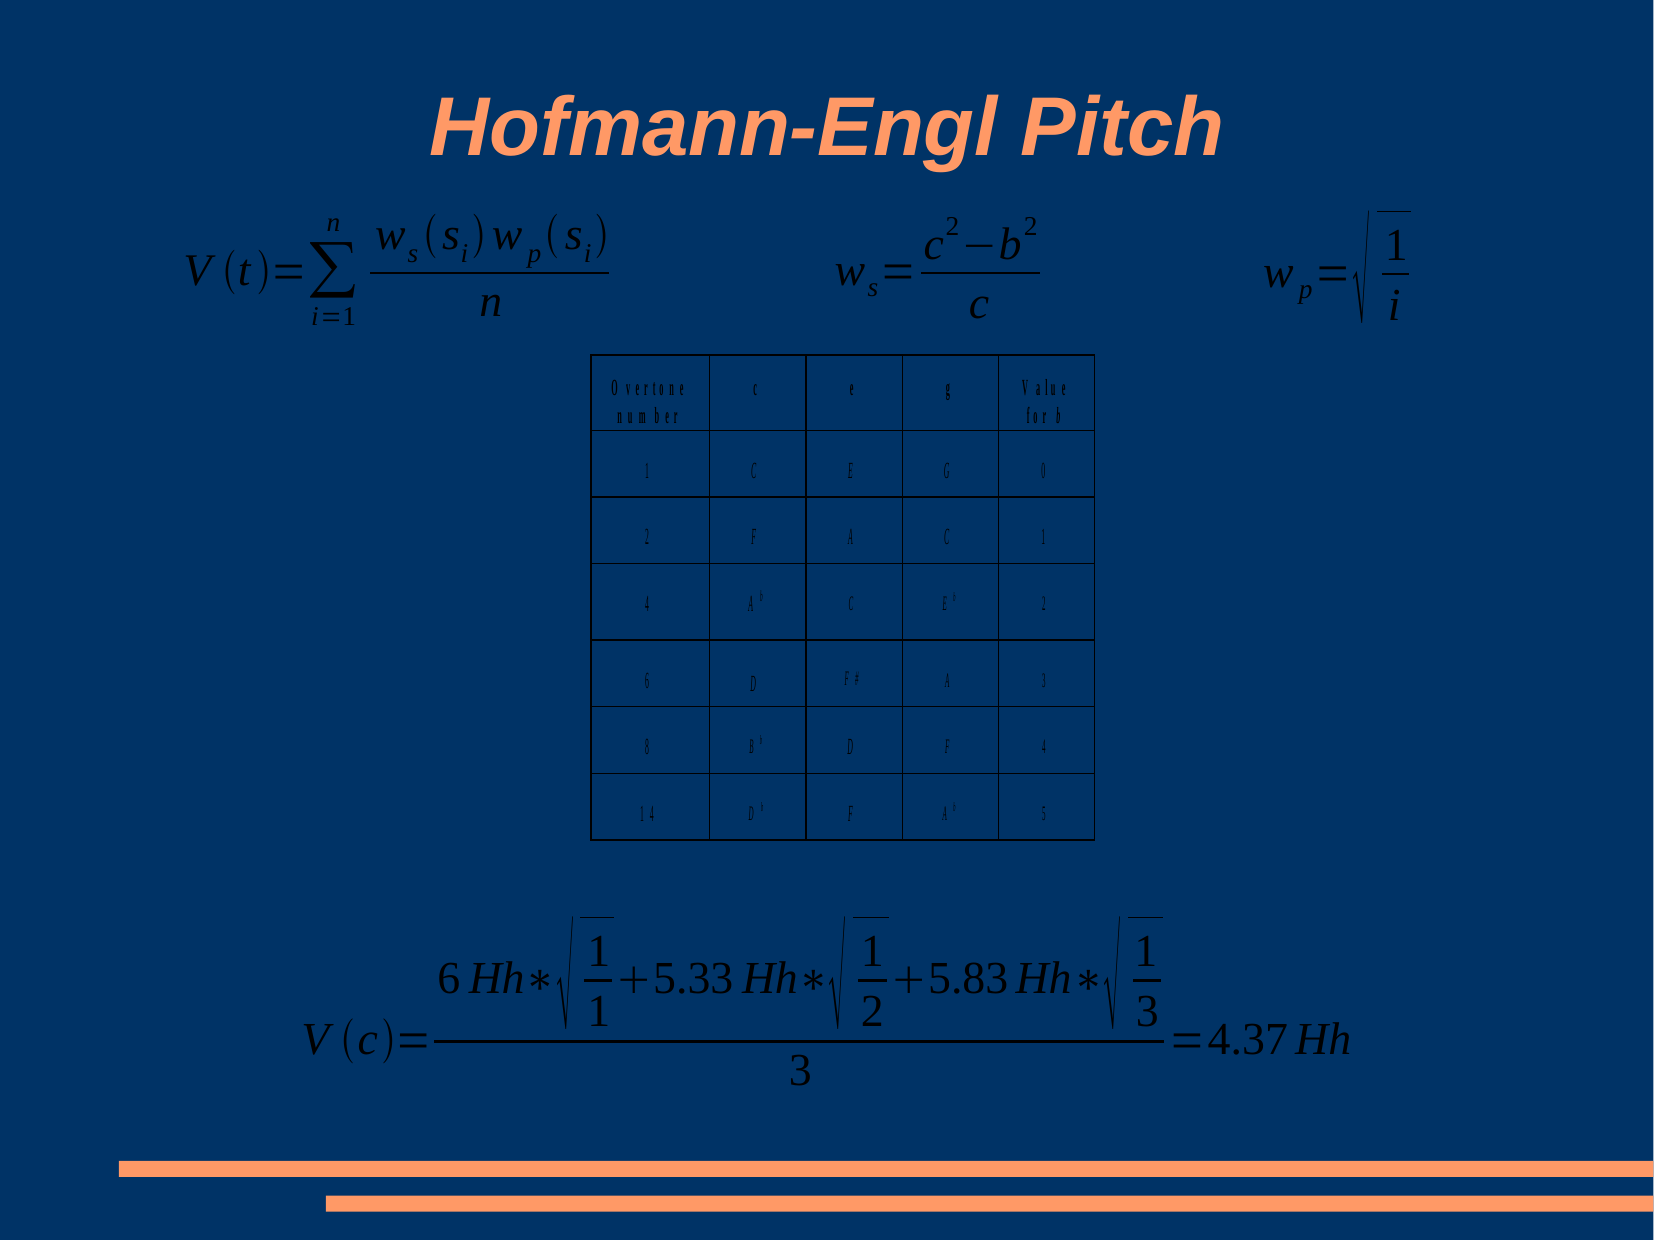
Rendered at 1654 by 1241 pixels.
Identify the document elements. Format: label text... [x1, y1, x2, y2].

picture [561, 354, 1654, 886]
chart [1255, 209, 1418, 331]
title Hofmann-Engl Pitch [121, 46, 1534, 207]
chart [295, 915, 1358, 1098]
chart [826, 210, 1048, 329]
chart [177, 206, 618, 334]
